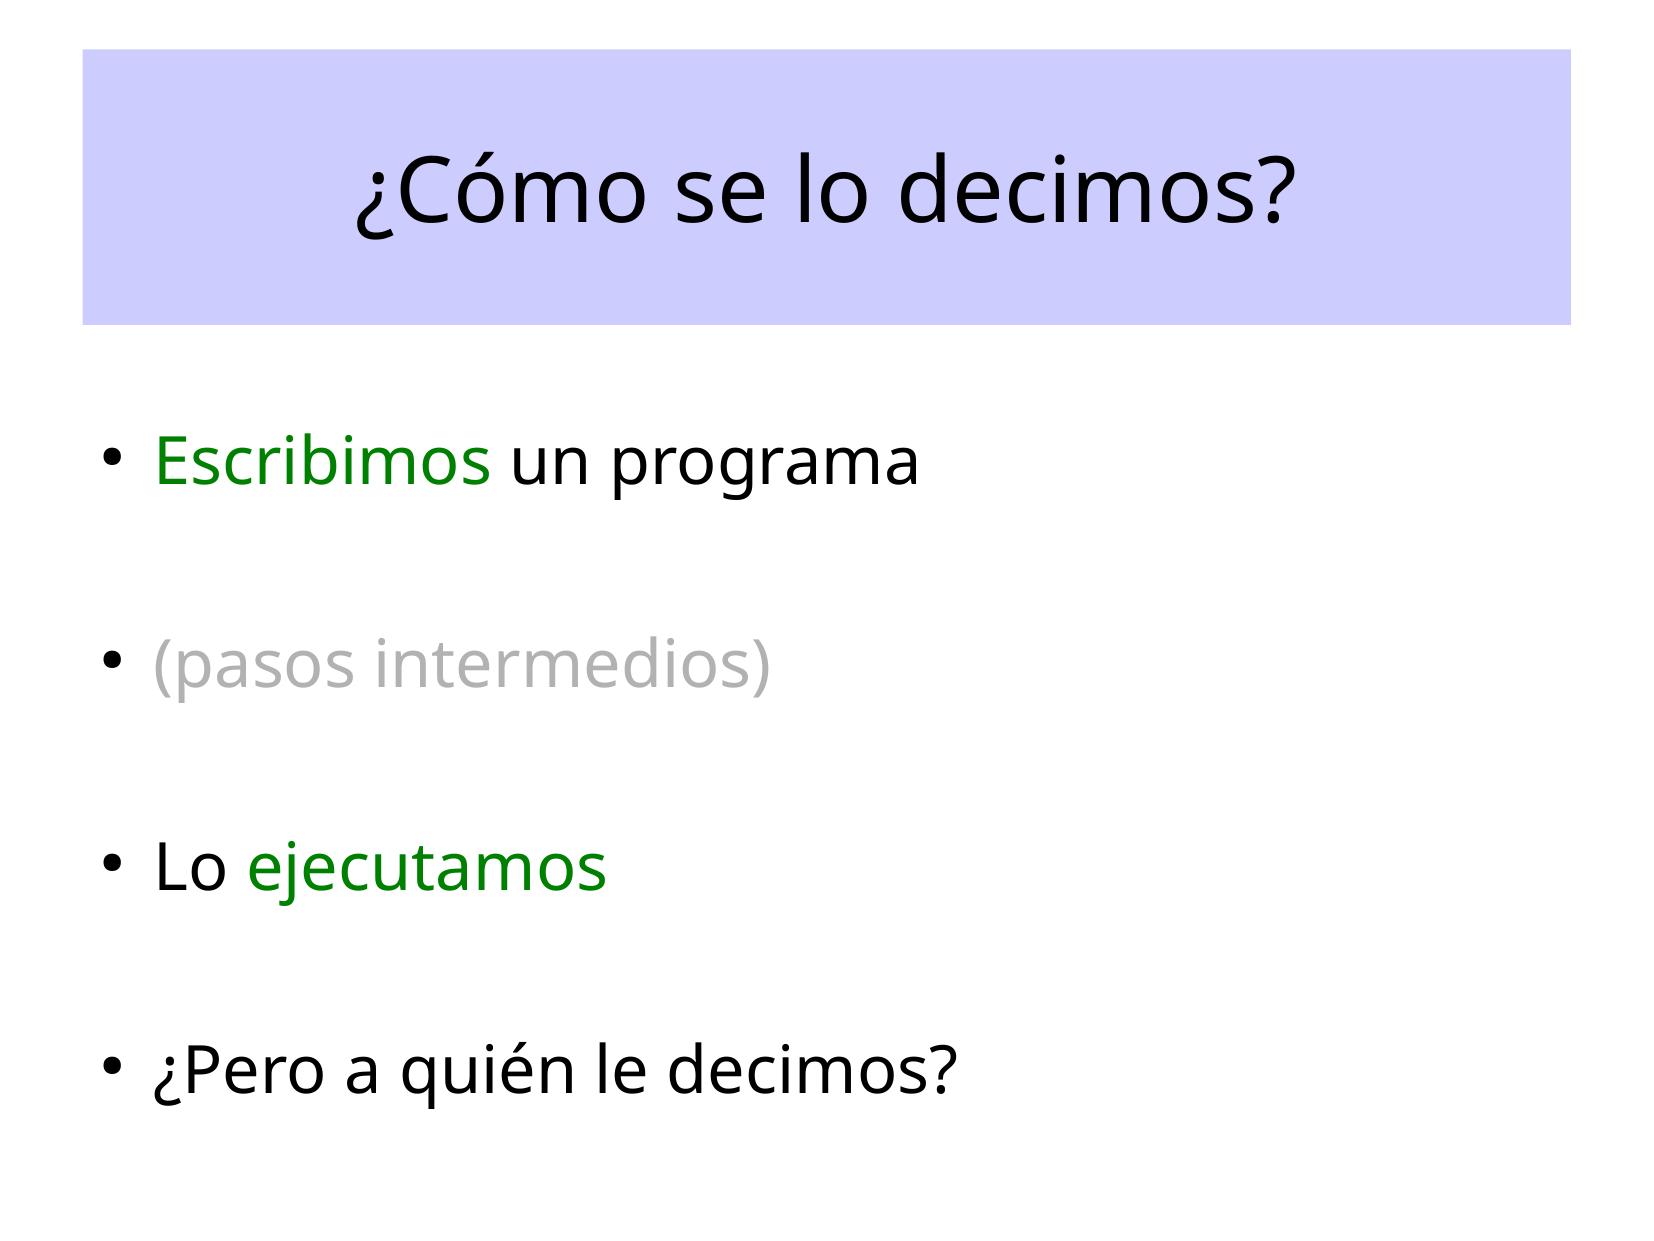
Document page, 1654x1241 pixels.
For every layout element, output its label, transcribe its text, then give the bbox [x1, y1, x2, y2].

list Escribimos un programa (pasos intermedios) Lo ejecutamos ¿Pero a quién le decimos? [82, 413, 1571, 1232]
title ¿Cómo se lo decimos? [82, 49, 1571, 325]
